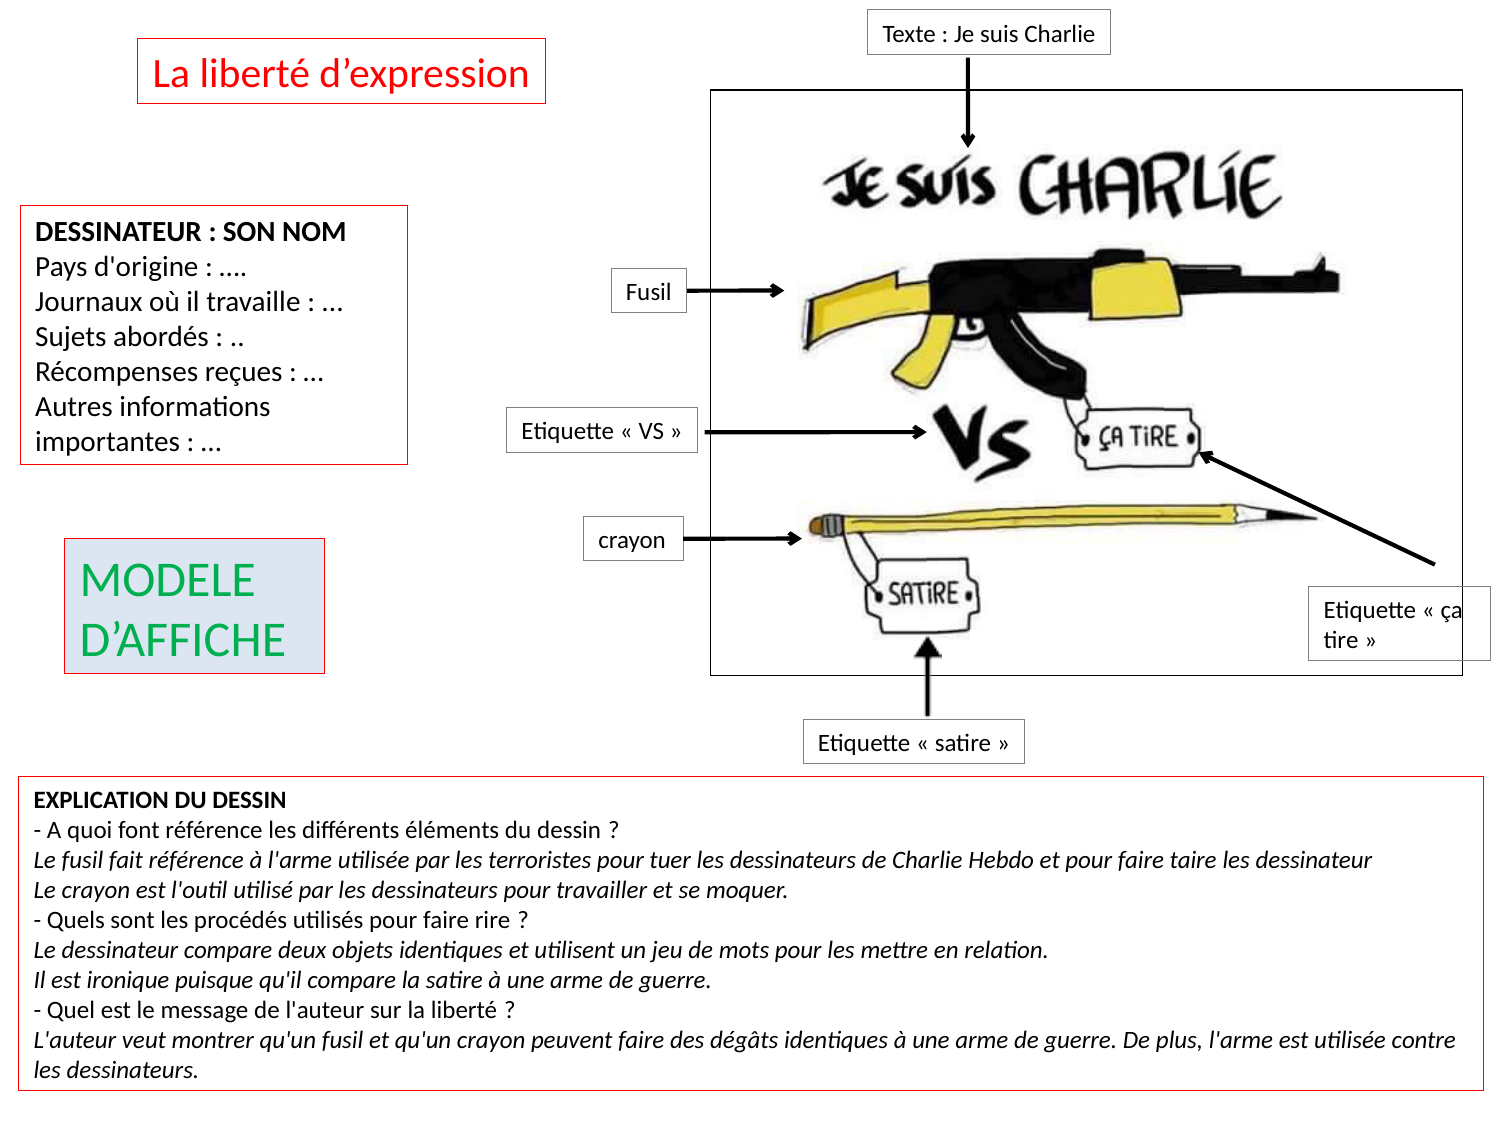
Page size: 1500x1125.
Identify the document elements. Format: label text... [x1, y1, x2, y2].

text_box EXPLICATION DU DESSIN - A quoi font référence les différents éléments du dessin ? Le fusil fait référence à l'arme utilisée par les terroristes pour tuer les dessinateurs de Charlie Hebdo et pour faire taire les dessinateur Le crayon est l'outil utilisé par les dessinateurs pour travailler et se moquer. - Quels sont les procédés utilisés pour faire rire ? Le dessinateur compare deux objets identiques et utilisent un jeu de mots pour les mettre en relation. Il est ironique puisque qu'il compare la satire à une arme de guerre. - Quel est le message de l'auteur sur la liberté ? L'auteur veut montrer qu'un fusil et qu'un crayon peuvent faire des dégâts identiques à une arme de guerre. De plus, l'arme est utilisée contre les dessinateurs. [18, 776, 1484, 1091]
text_box Etiquette « VS » [506, 407, 698, 453]
text_box Etiquette « ça tire » [1308, 586, 1491, 661]
text_box crayon [583, 516, 684, 561]
text_box Etiquette « satire » [803, 719, 1025, 764]
text_box La liberté d’expression [137, 38, 546, 104]
picture [711, 90, 1462, 719]
text_box Fusil [611, 268, 687, 313]
text_box MODELE D’AFFICHE [64, 538, 325, 674]
text_box DESSINATEUR : SON NOM Pays d'origine : …. Journaux où il travaille : ... Sujets abordés : .. Récompenses reçues : … Autres informations importantes : … [20, 205, 408, 465]
text_box Texte : Je suis Charlie [867, 9, 1111, 55]
